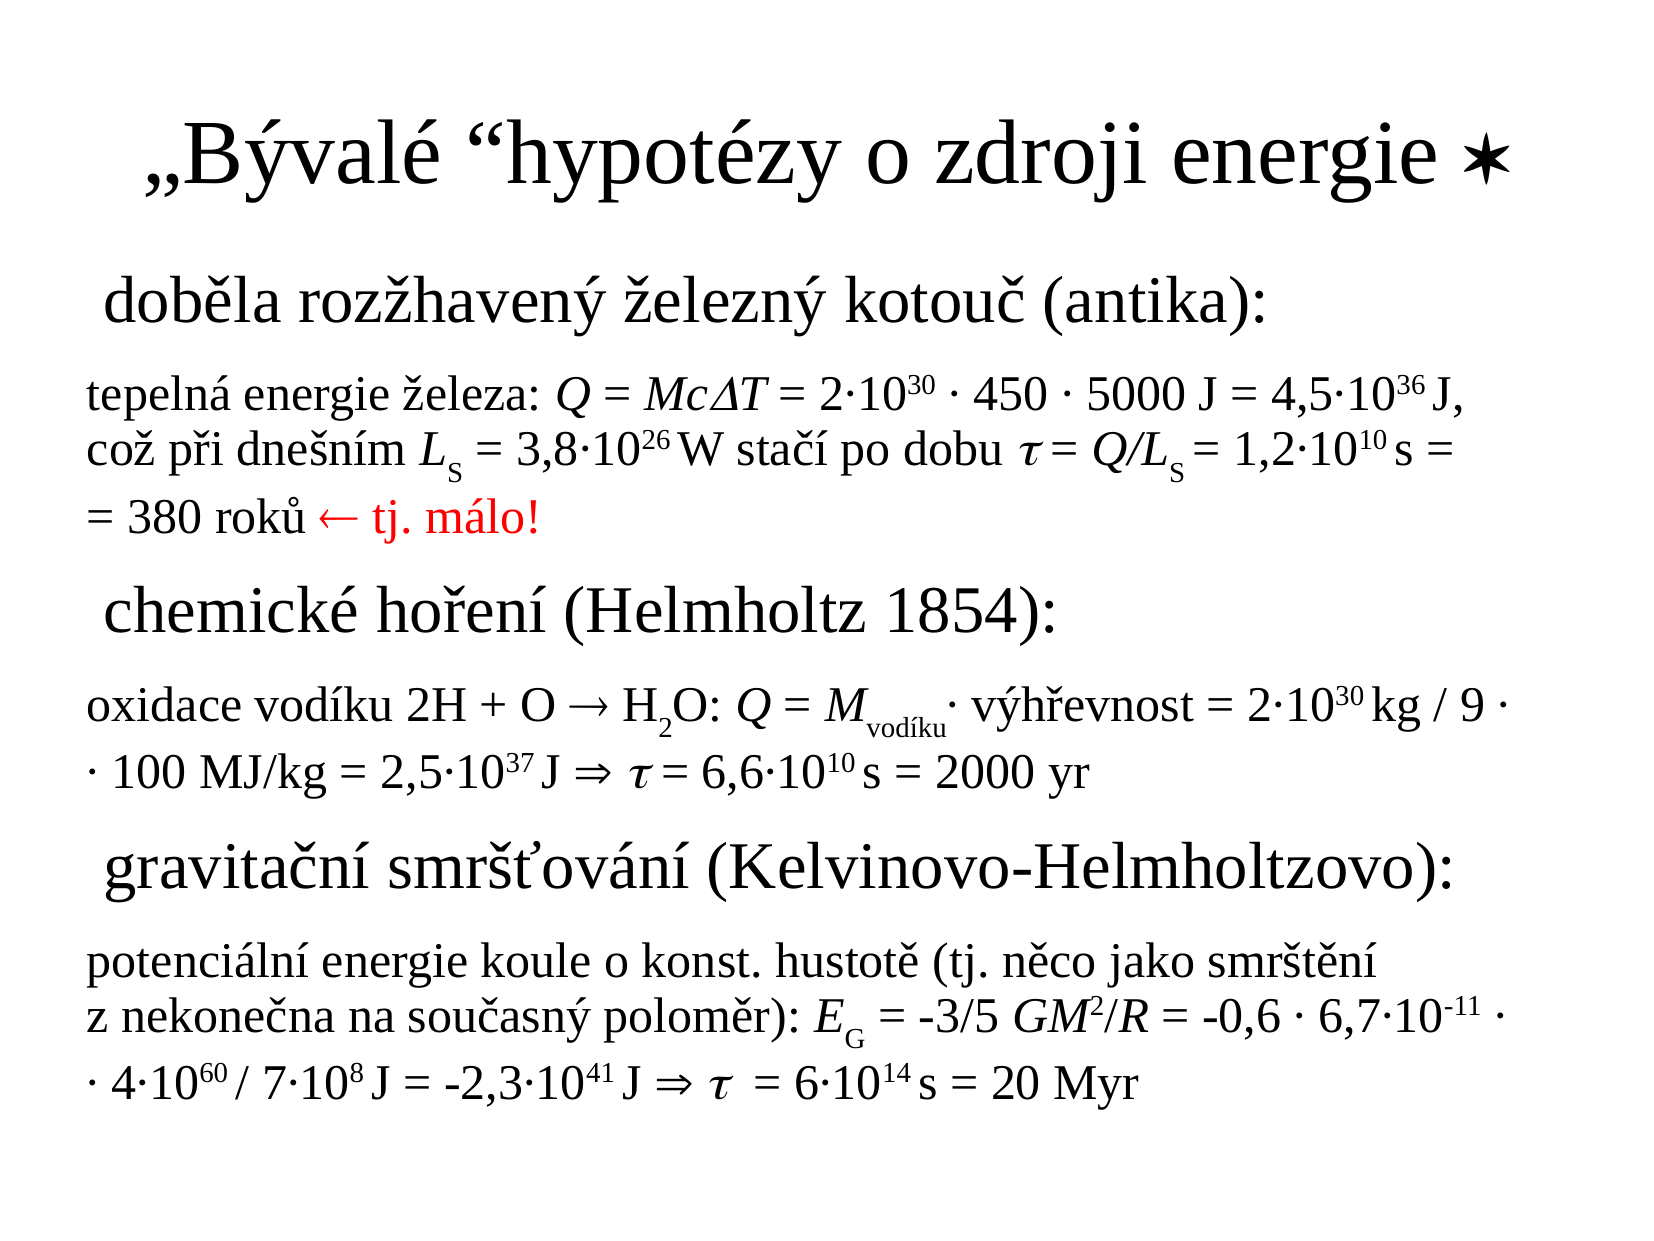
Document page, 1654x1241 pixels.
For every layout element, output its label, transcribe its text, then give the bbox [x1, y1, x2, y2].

list doběla rozžhavený železný kotouč (antika): tepelná energie železa: Q = McT = 2∙1030 ∙ 450 ∙ 5000 J = 4,5∙1036 J, což při dnešním LS = 3,8∙1026 W stačí po dobu  = Q/LS = 1,2∙1010 s = = 380 roků  tj. málo! chemické hoření (Helmholtz 1854): oxidace vodíku 2H + O  H2O: Q = Mvodíku∙ výhřevnost = 2∙1030 kg / 9 ∙ ∙ 100 MJ/kg = 2,5∙1037 J  t = 6,6∙1010 s = 2000 yr gravitační smršťování (Kelvinovo-Helmholtzovo): potenciální energie koule o konst. hustotě (tj. něco jako smrštění z nekonečna na současný poloměr): EG = -3/5 GM2/R = -0,6 ∙ 6,7∙10-11 ∙ ∙ 4∙1060 / 7∙108 J = -2,3∙1041 J  t = 6∙1014 s = 20 Myr [86, 262, 1576, 1201]
title „Bývalé “hypotézy o zdroji energie  [82, 49, 1571, 257]
